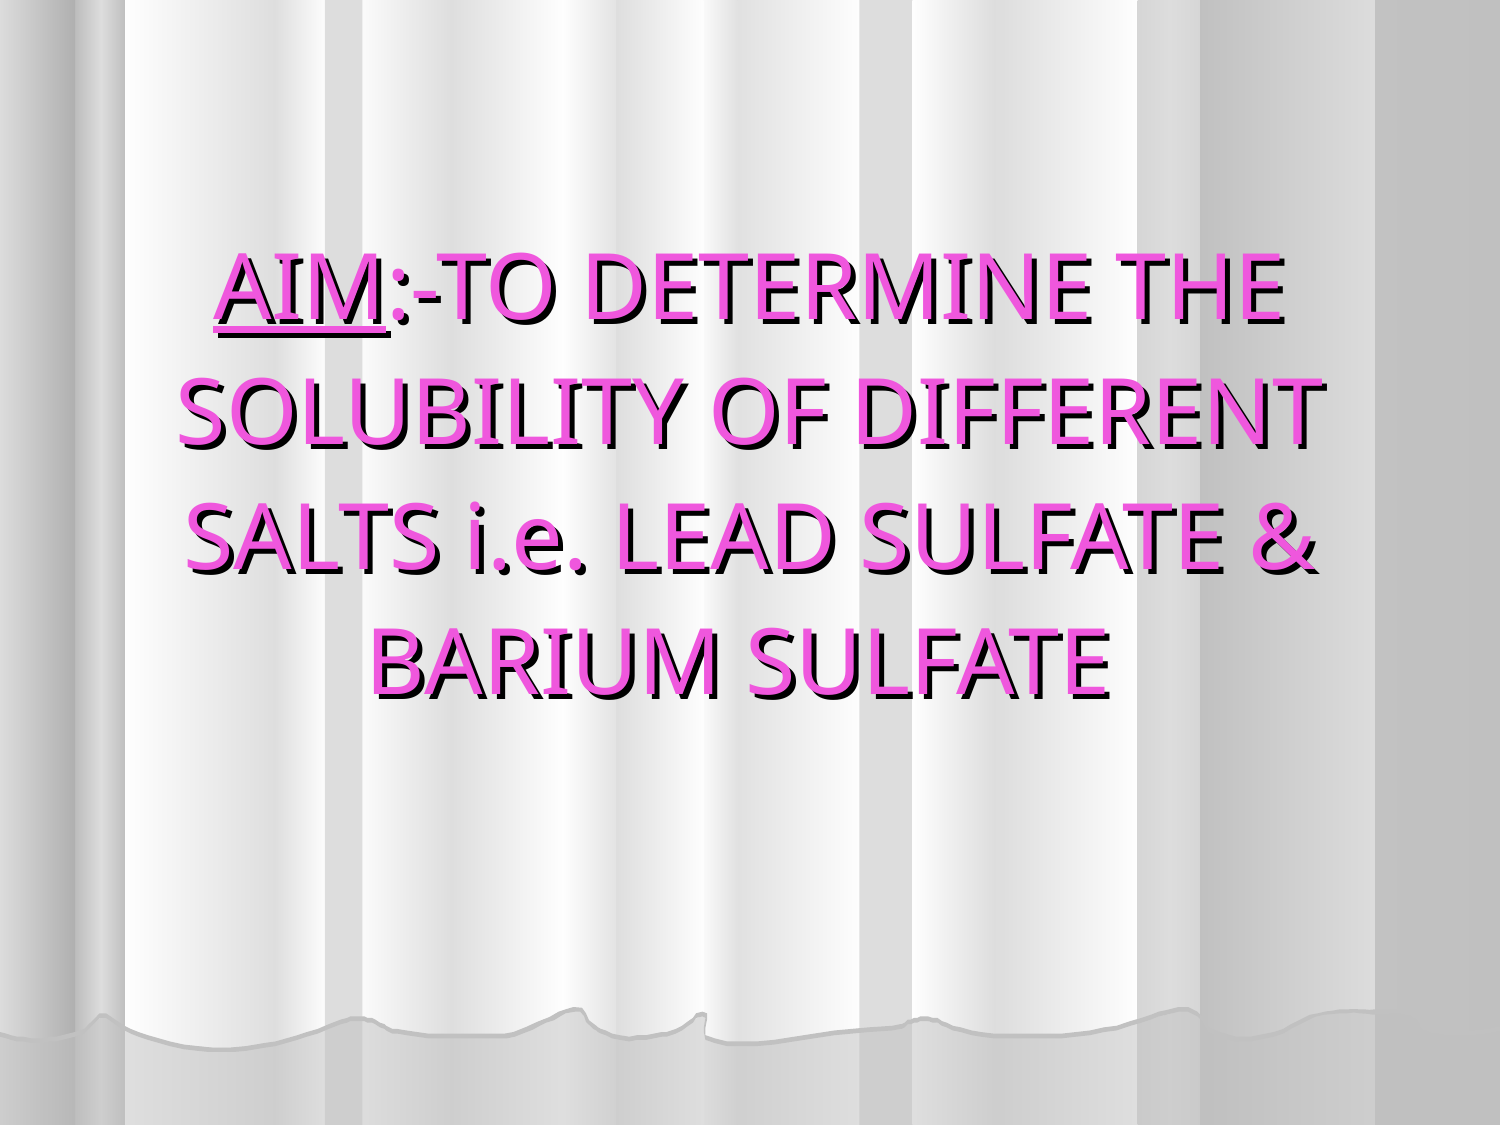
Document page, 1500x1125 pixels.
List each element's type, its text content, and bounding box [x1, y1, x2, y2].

title AIM:-TO DETERMINE THE SOLUBILITY OF DIFFERENT SALTS i.e. LEAD SULFATE & BARIUM SULFATE [112, 78, 1388, 865]
